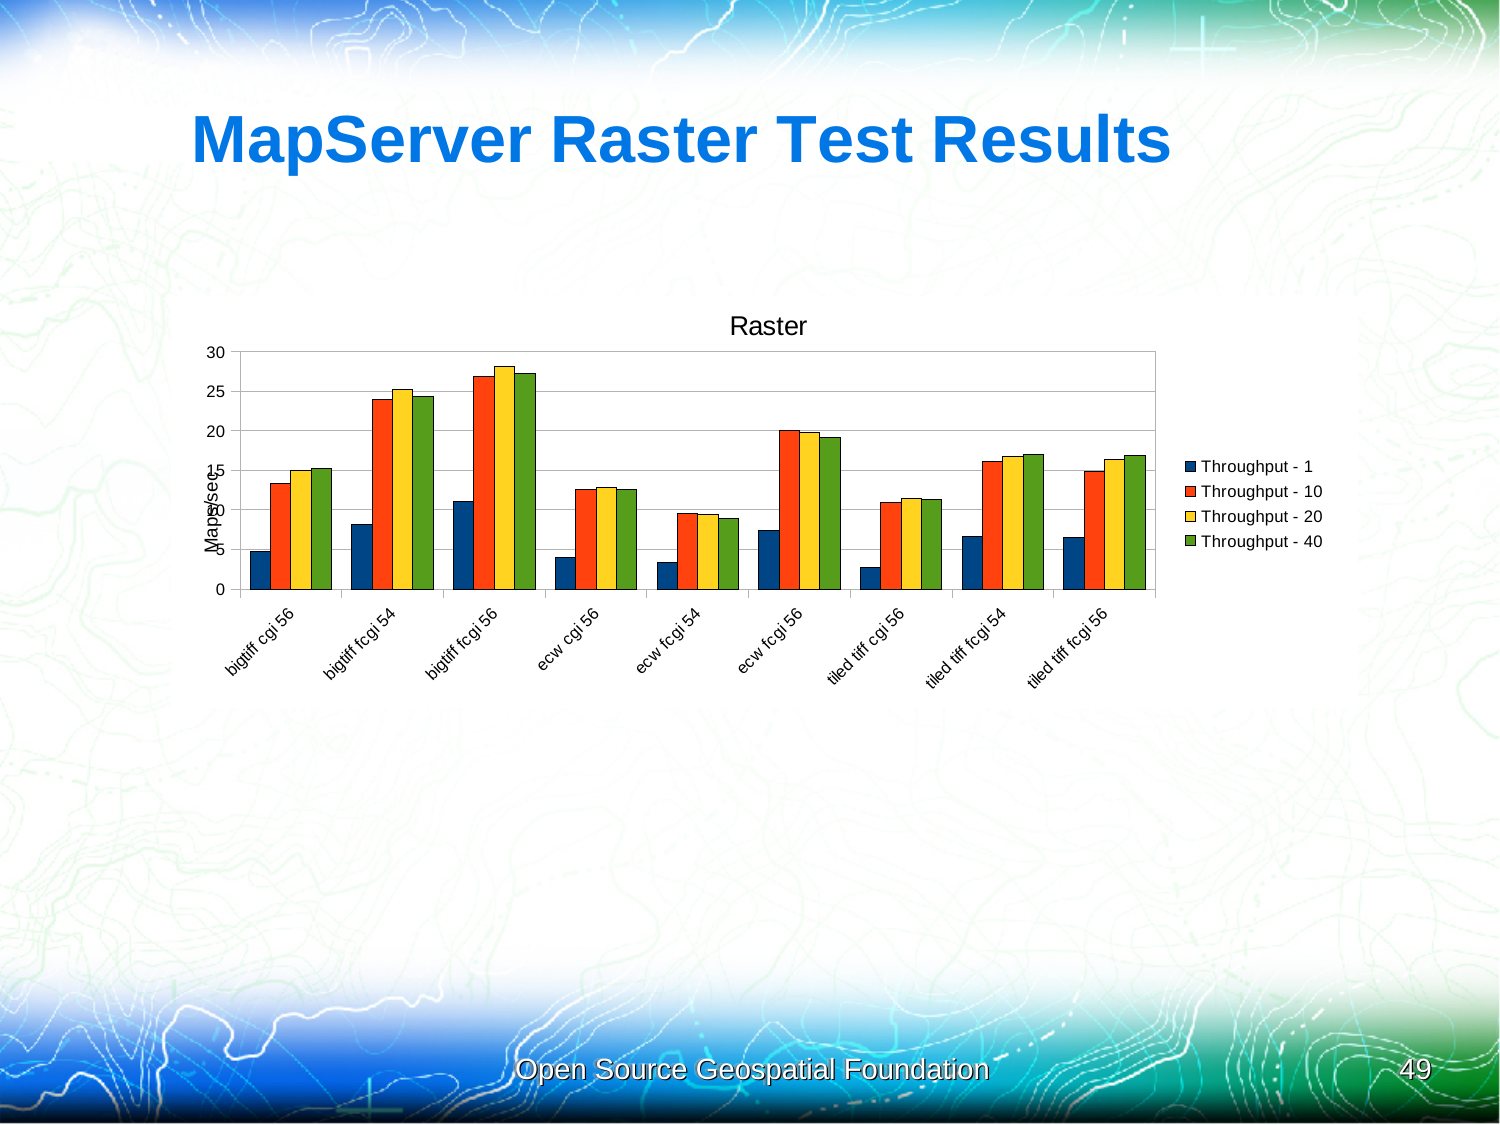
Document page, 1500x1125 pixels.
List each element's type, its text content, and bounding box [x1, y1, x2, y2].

chart [170, 295, 1359, 709]
title MapServer Raster Test Results [177, 88, 1477, 190]
picture [0, 0, 1500, 1125]
